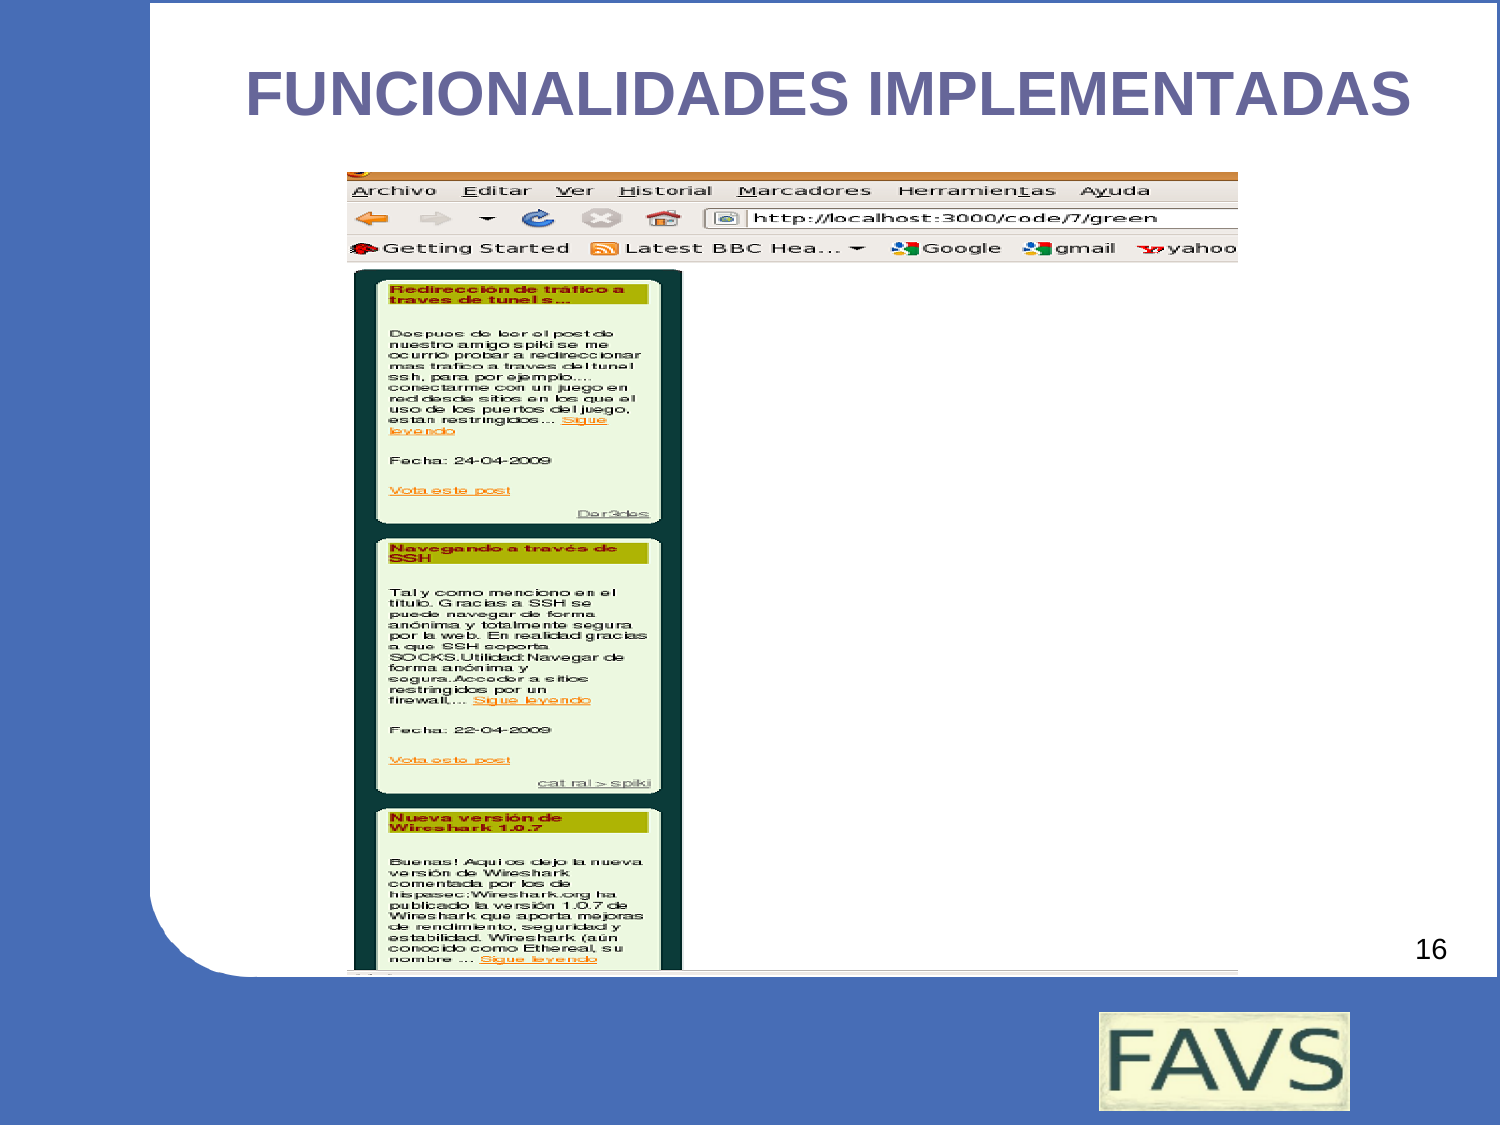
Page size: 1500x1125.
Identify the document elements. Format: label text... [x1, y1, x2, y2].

picture [0, 0, 1500, 1125]
title FUNCIONALIDADES IMPLEMENTADAS [212, 24, 1447, 164]
